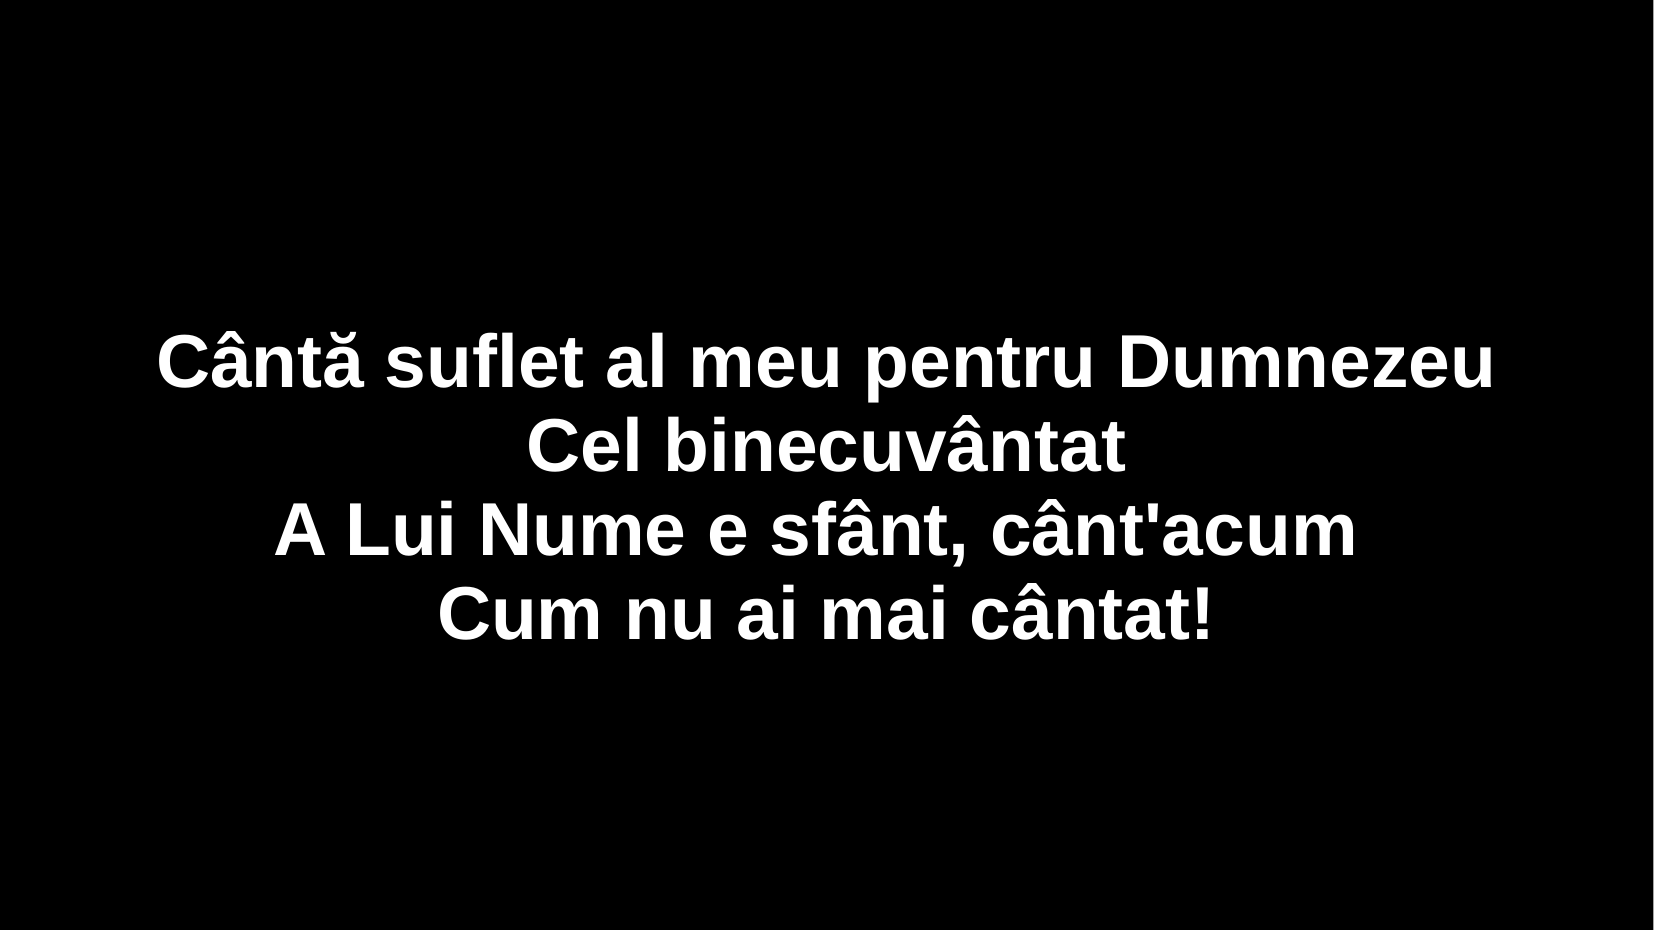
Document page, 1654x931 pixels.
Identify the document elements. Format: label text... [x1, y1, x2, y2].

subtitle Cântă suflet al meu pentru Dumnezeu Cel binecuvântat A Lui Nume e sfânt, cânt'acum Cum nu ai mai cântat! [82, 217, 1571, 757]
